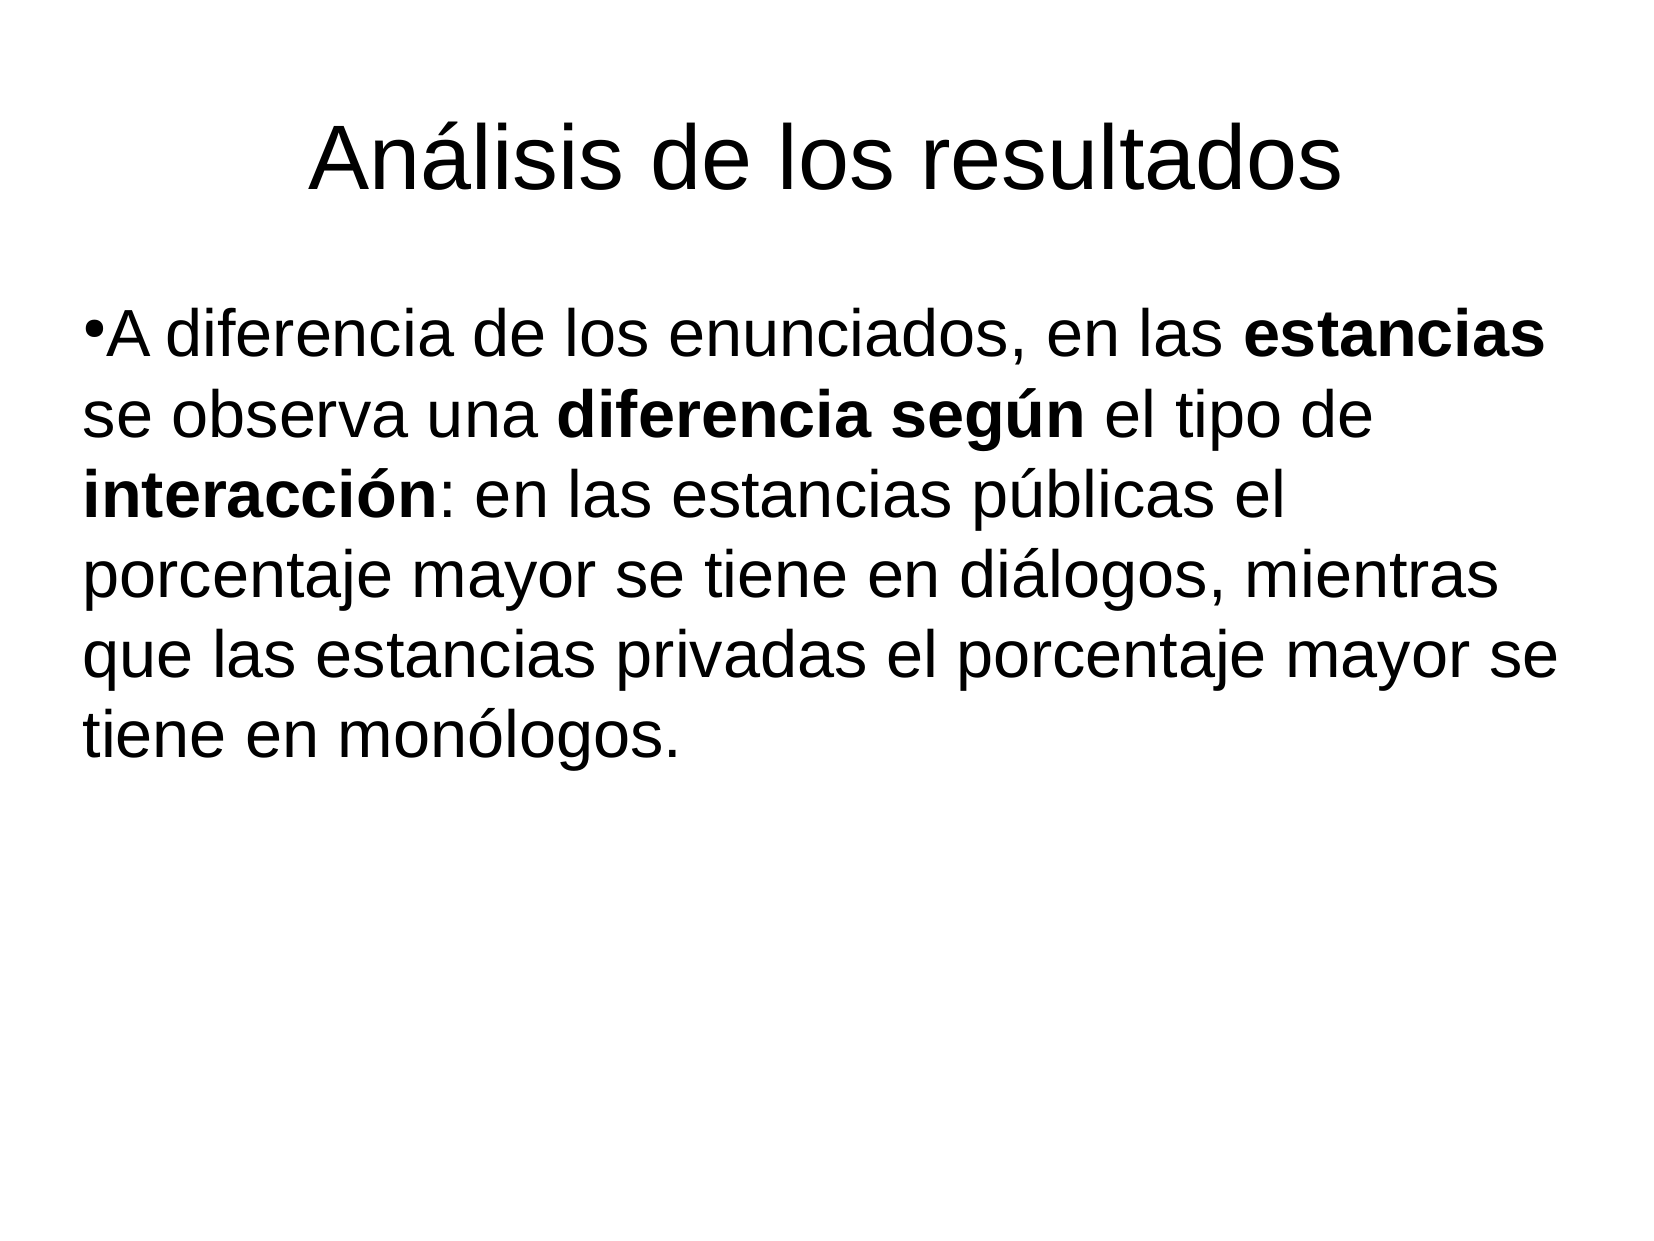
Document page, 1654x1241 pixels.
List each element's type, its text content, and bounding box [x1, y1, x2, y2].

title Análisis de los resultados [82, 49, 1571, 257]
list A diferencia de los enunciados, en las estancias se observa una diferencia según el tipo de interacción: en las estancias públicas el porcentaje mayor se tiene en diálogos, mientras que las estancias privadas el porcentaje mayor se tiene en monólogos. [82, 290, 1571, 1109]
